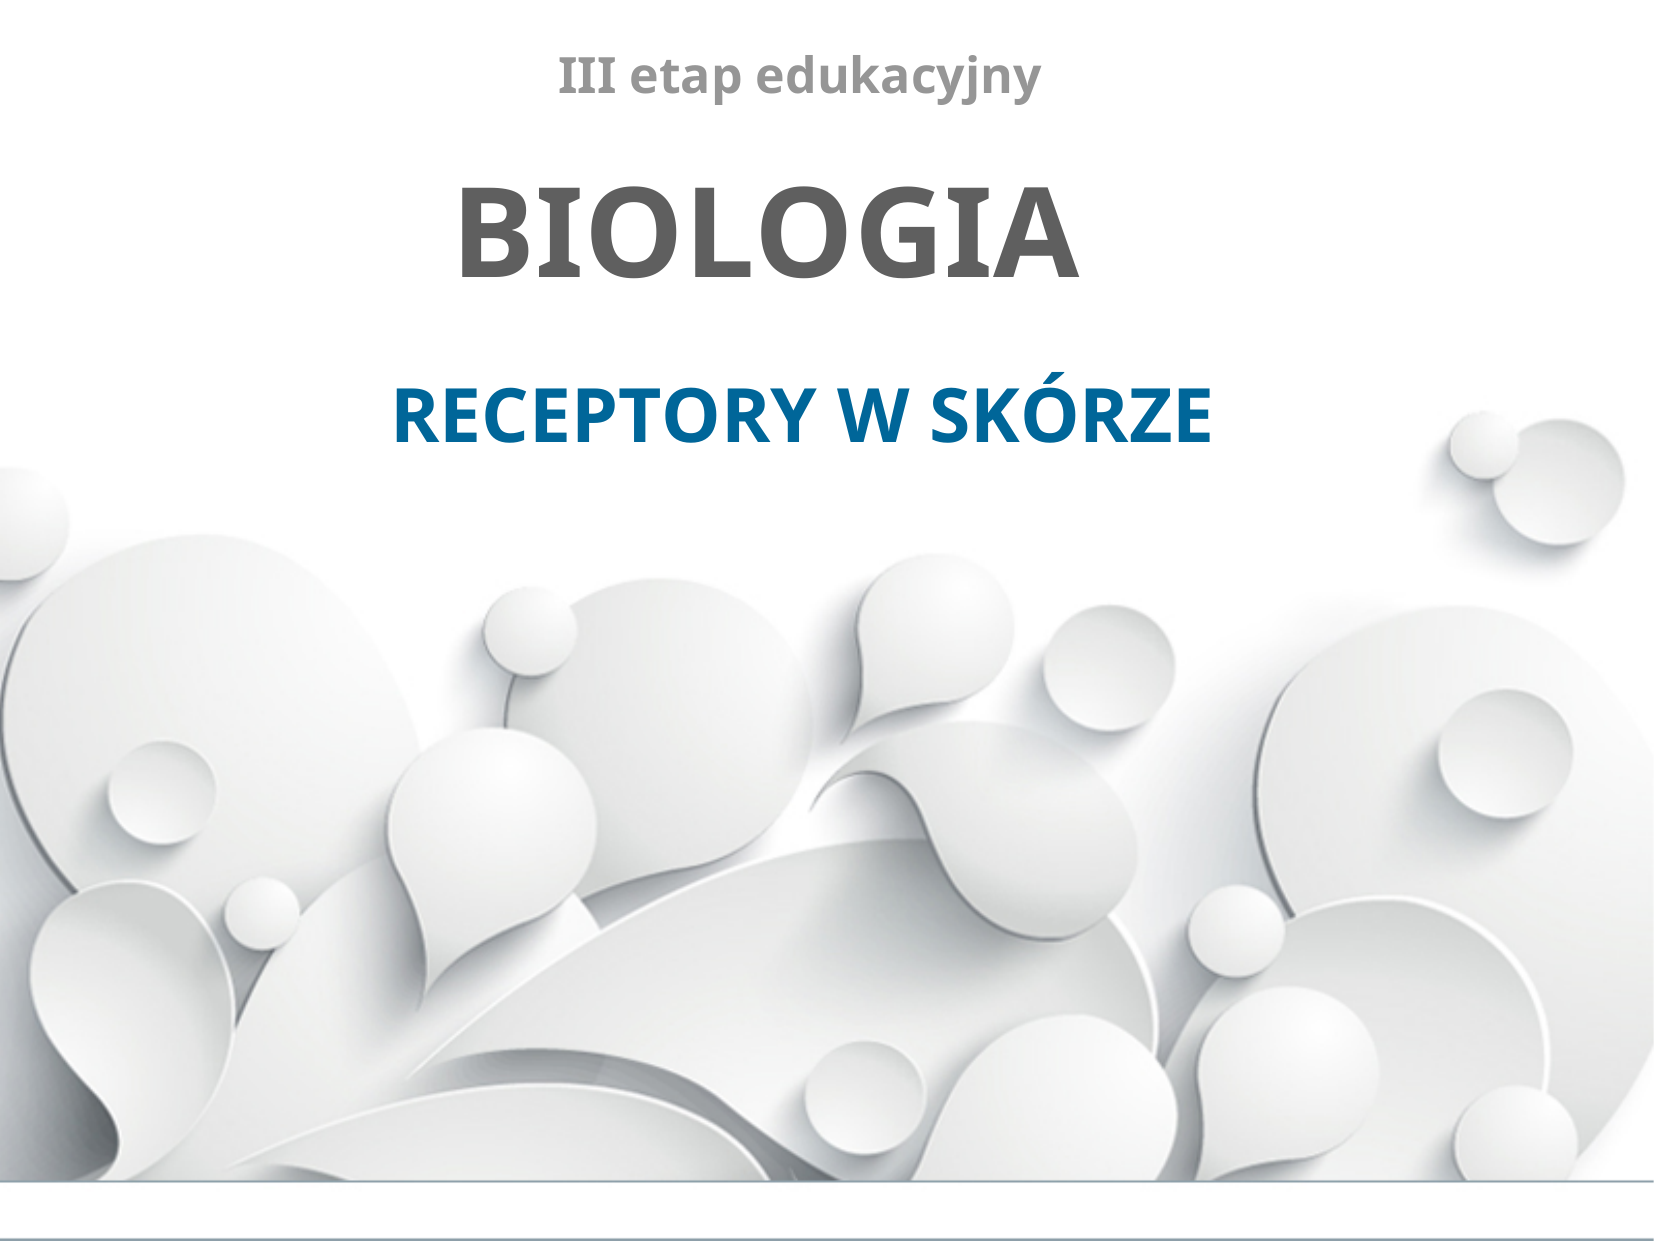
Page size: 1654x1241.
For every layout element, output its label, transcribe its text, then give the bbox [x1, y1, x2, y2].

picture [0, 0, 1654, 1241]
text_box RECEPTORY W SKÓRZE [94, 367, 1512, 467]
text_box BIOLOGIA [437, 158, 1406, 314]
text_box III etap edukacyjny [543, 41, 1146, 113]
